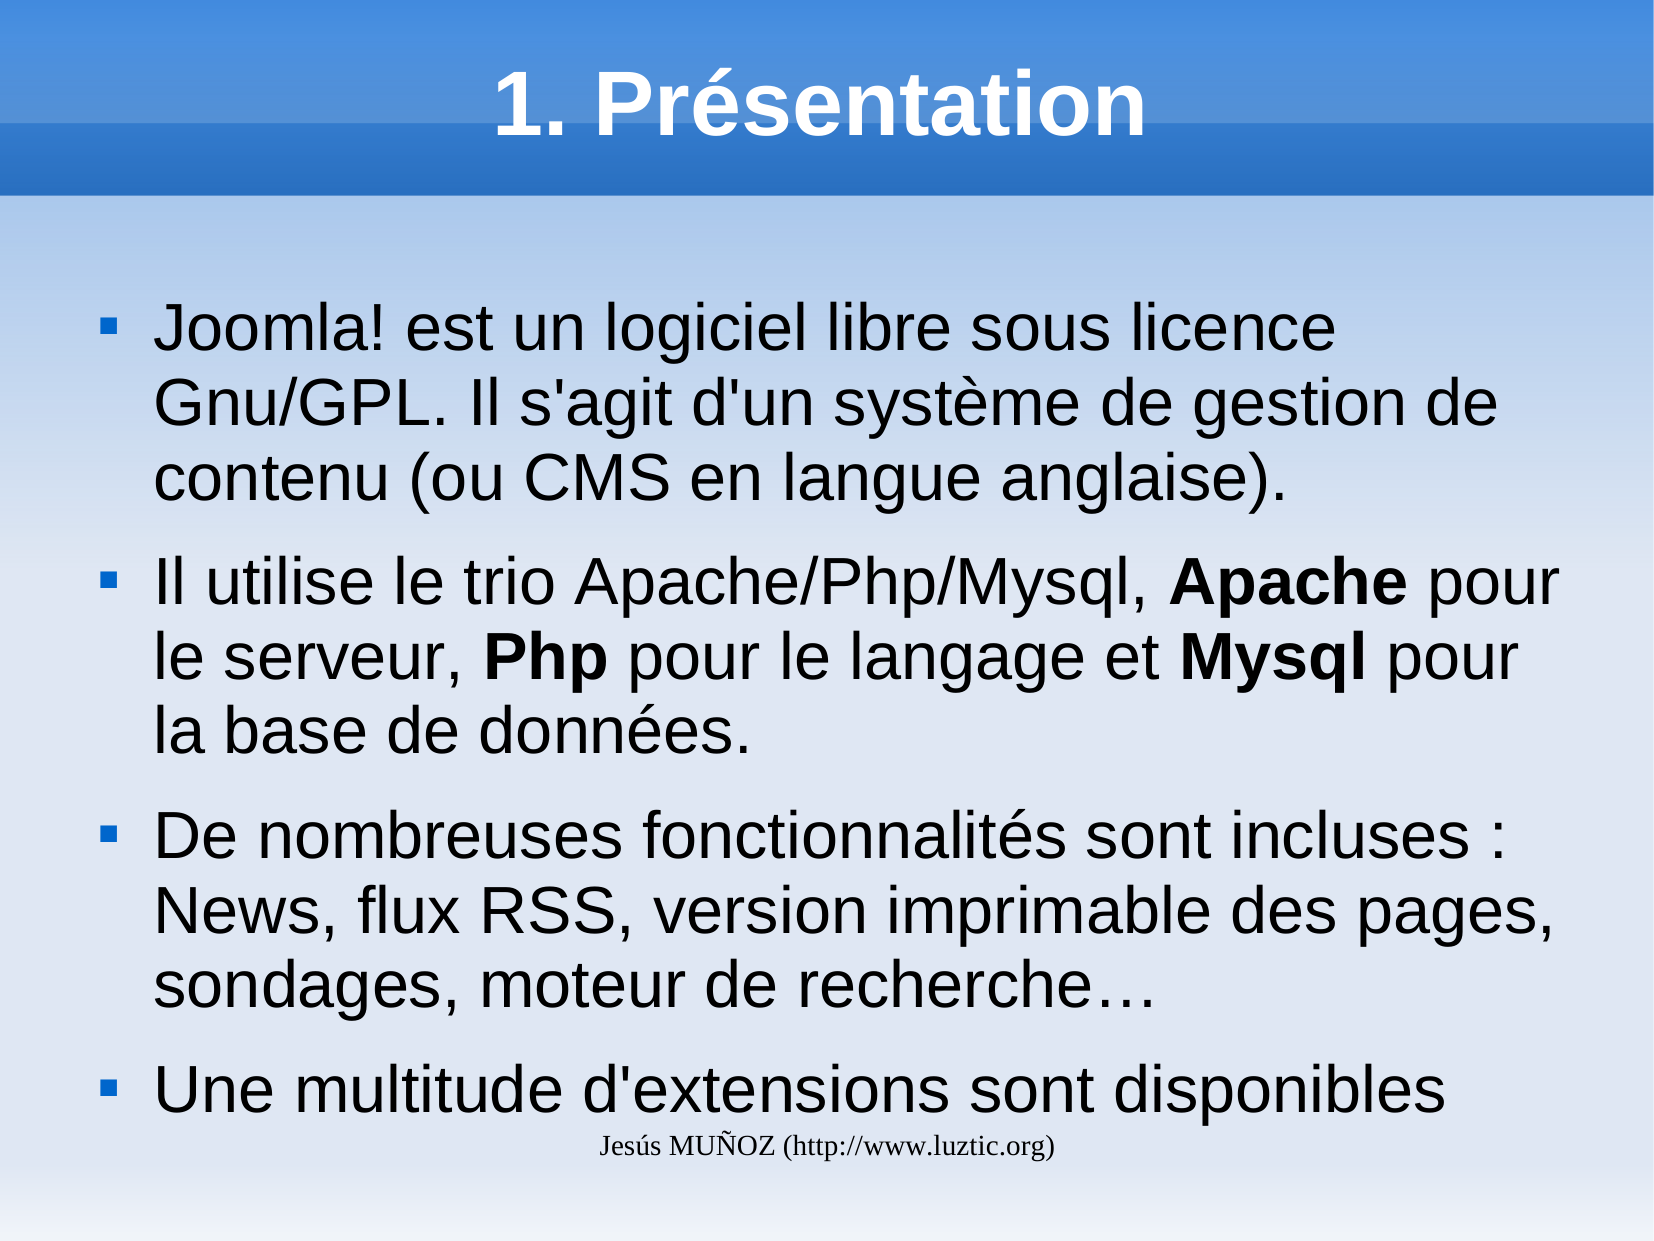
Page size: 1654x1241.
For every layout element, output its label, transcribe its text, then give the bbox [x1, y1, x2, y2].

title 1. Présentation [76, 0, 1565, 208]
list Joomla! est un logiciel libre sous licence Gnu/GPL. Il s'agit d'un système de gestion de contenu (ou CMS en langue anglaise). Il utilise le trio Apache/Php/Mysql, Apache pour le serveur, Php pour le langage et Mysql pour la base de données. De nombreuses fonctionnalités sont incluses : News, flux RSS, version imprimable des pages, sondages, moteur de recherche… Une multitude d'extensions sont disponibles [82, 290, 1571, 1127]
picture [0, 0, 1654, 1241]
